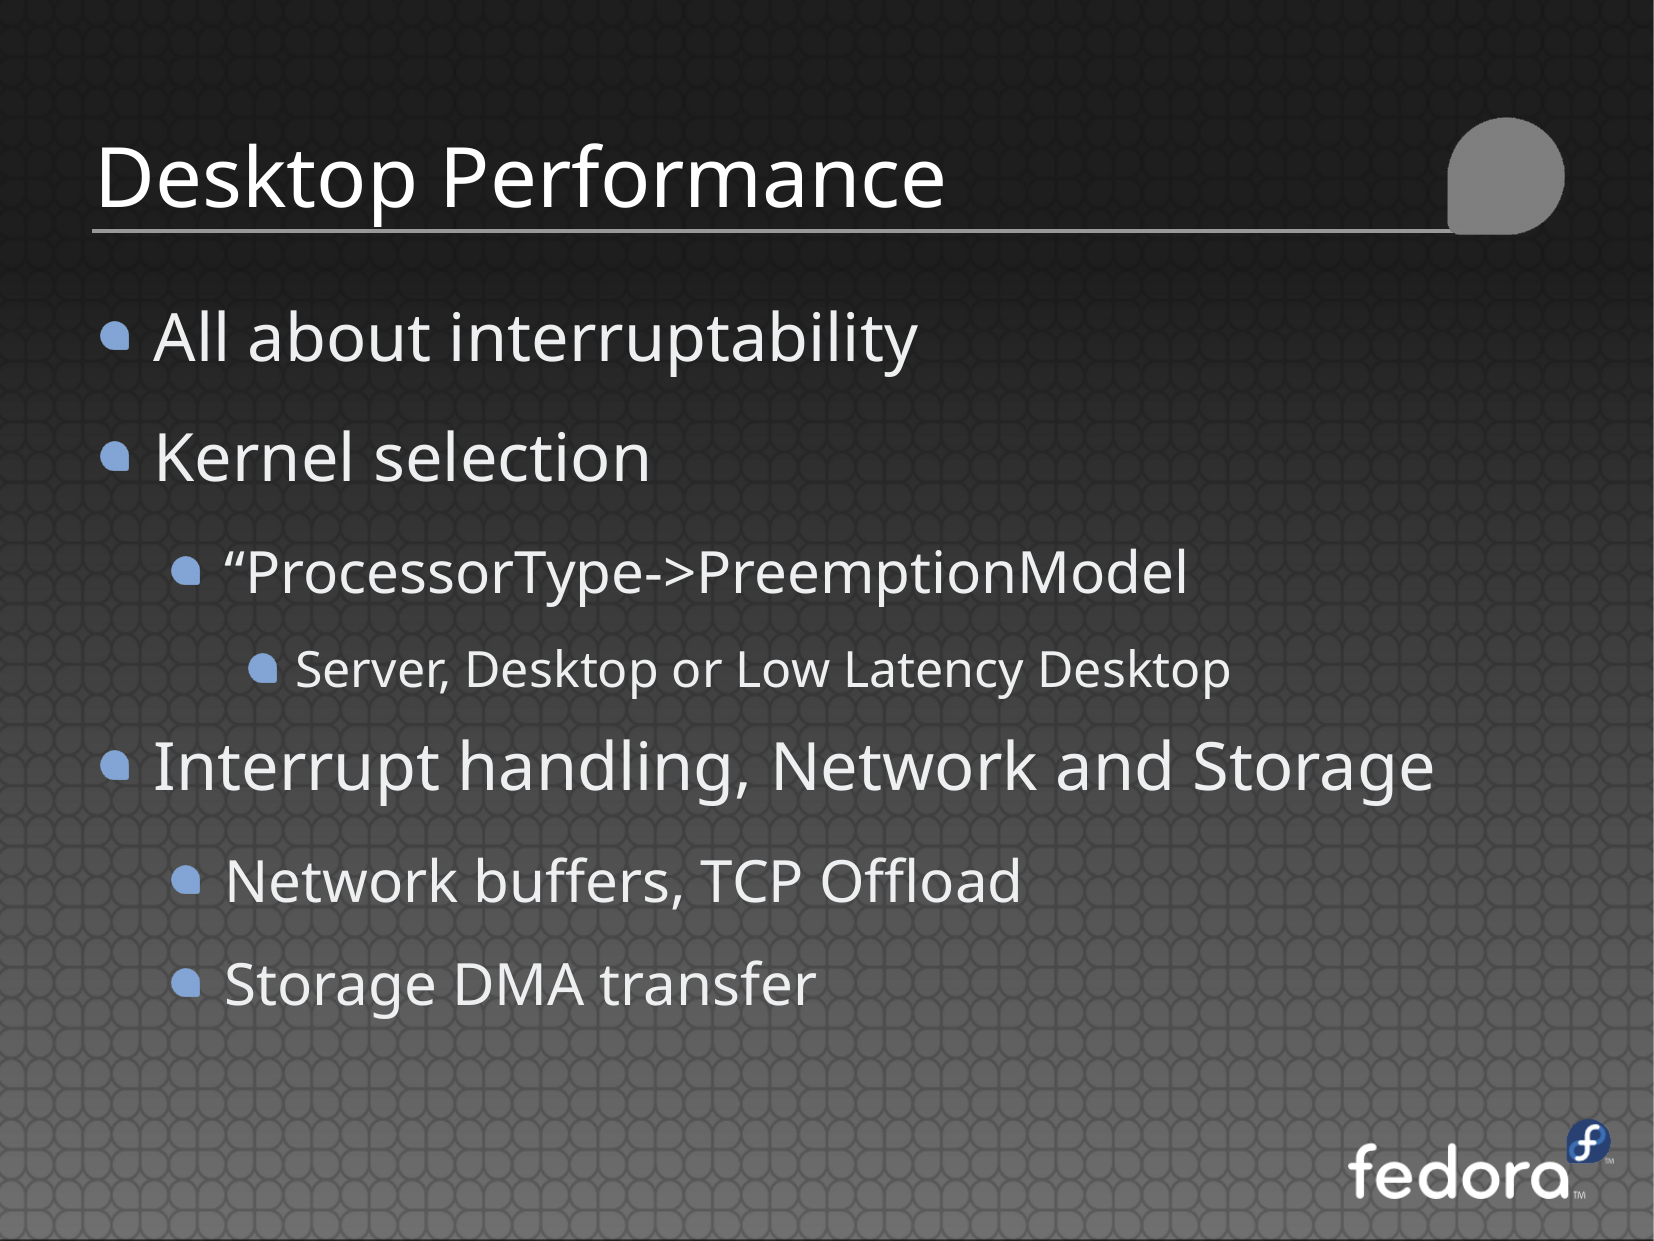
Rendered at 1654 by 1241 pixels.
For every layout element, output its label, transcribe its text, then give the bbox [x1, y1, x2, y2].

picture [0, 0, 1654, 1241]
list All about interruptability Kernel selection “ProcessorType->PreemptionModel Server, Desktop or Low Latency Desktop Interrupt handling, Network and Storage Network buffers, TCP Offload Storage DMA transfer [82, 290, 1571, 1094]
title Desktop Performance [94, 100, 1426, 251]
